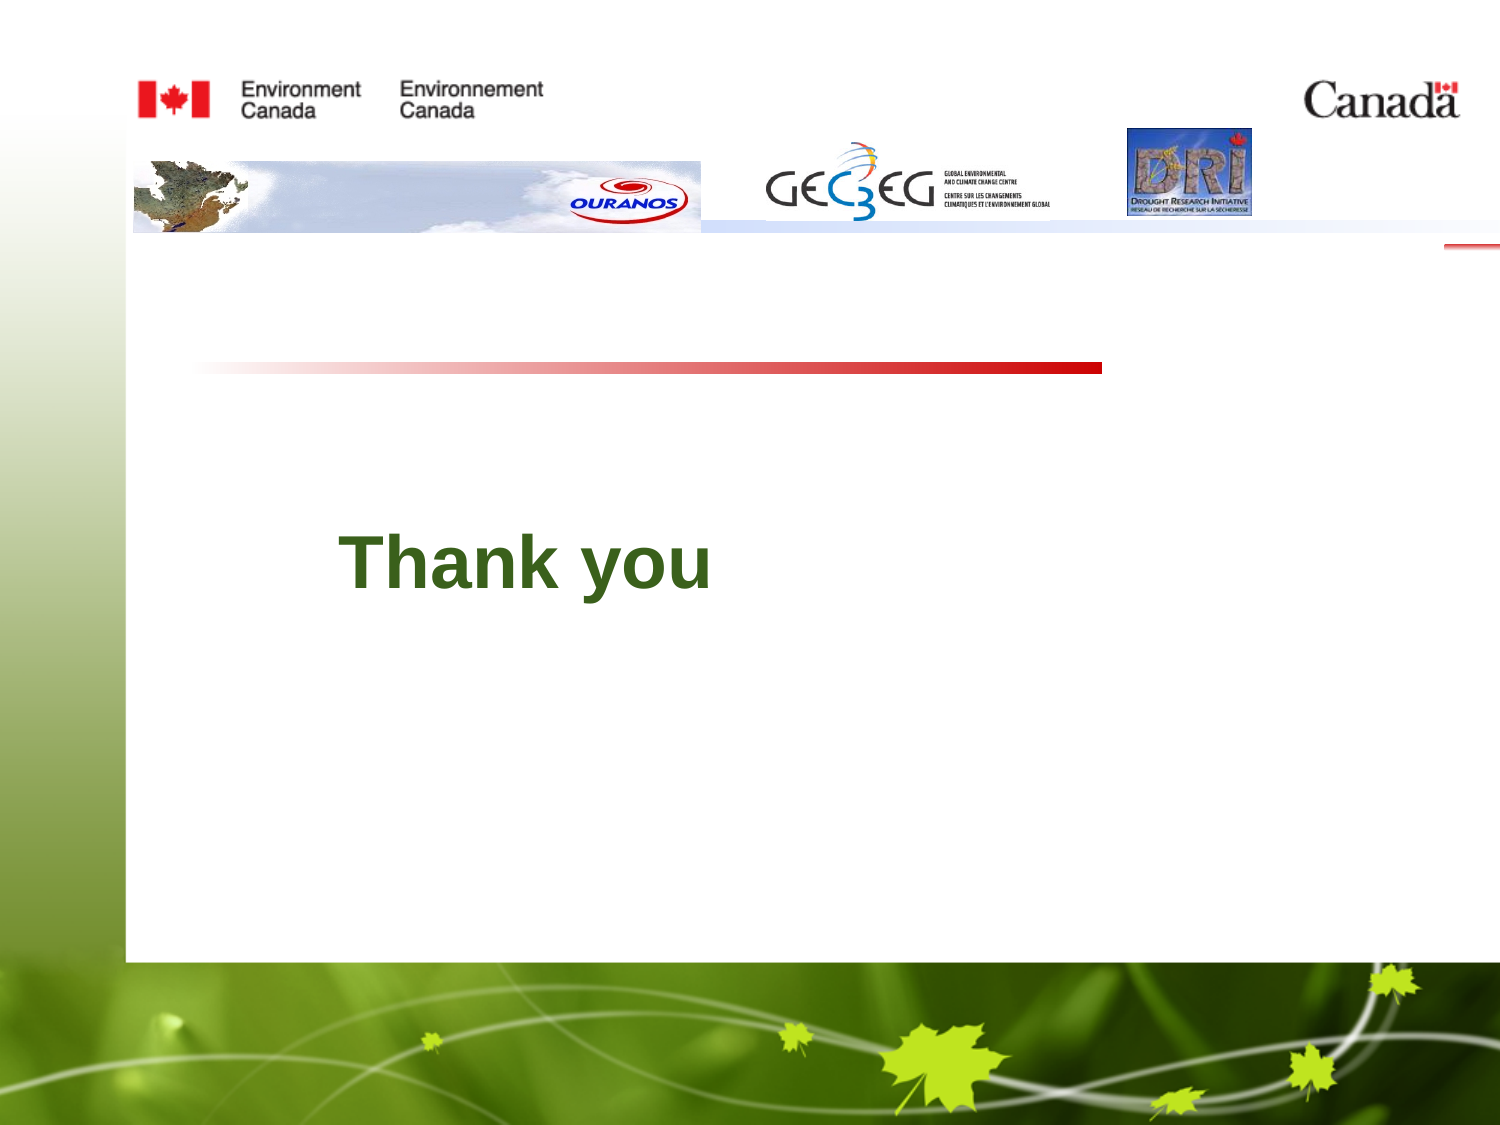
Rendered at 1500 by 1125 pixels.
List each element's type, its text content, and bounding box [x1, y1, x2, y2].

text_box [1444, 244, 1500, 251]
title Thank you [324, 441, 1364, 683]
picture [0, 0, 1500, 1125]
text_box [701, 220, 1500, 233]
text_box [192, 362, 1102, 374]
